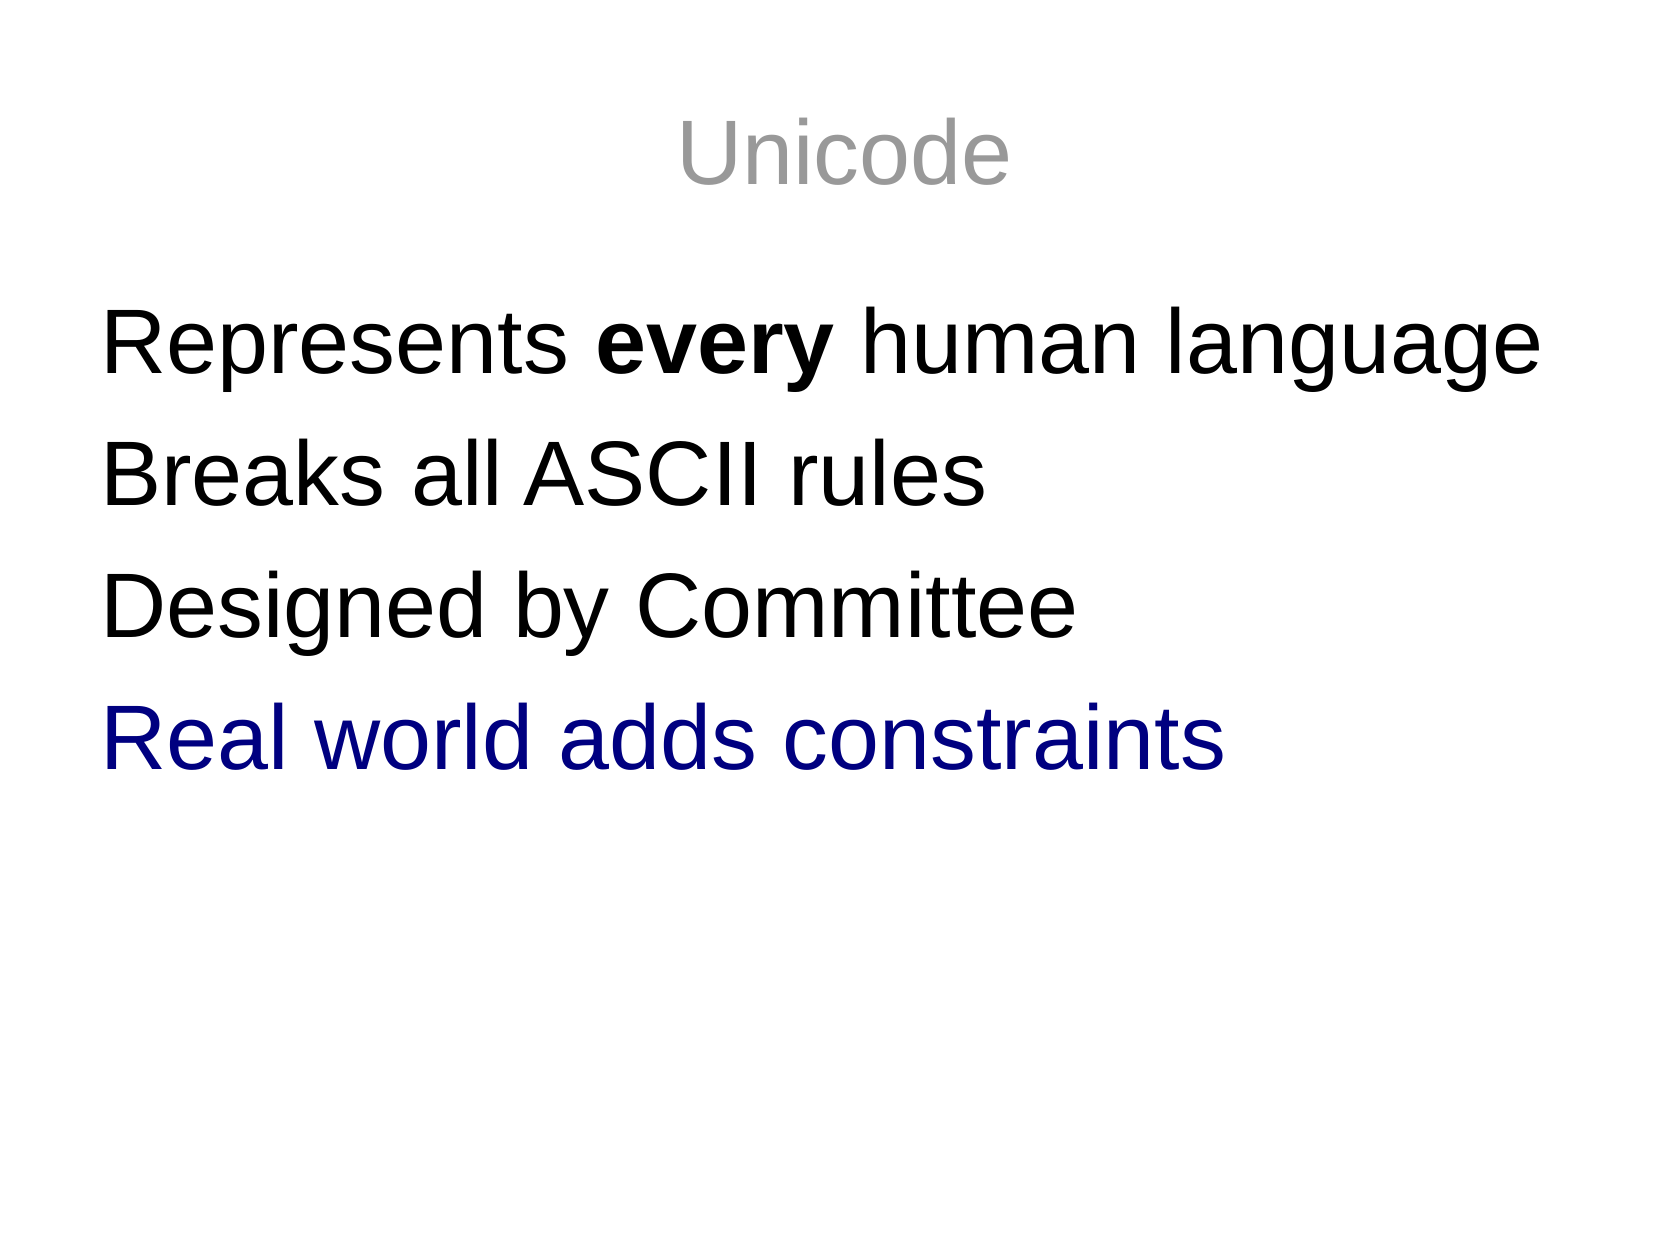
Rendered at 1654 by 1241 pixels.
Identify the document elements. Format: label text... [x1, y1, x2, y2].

list Represents every human language Breaks all ASCII rules Designed by Committee Real world adds constraints [82, 290, 1571, 1094]
title Unicode [82, 49, 1571, 257]
